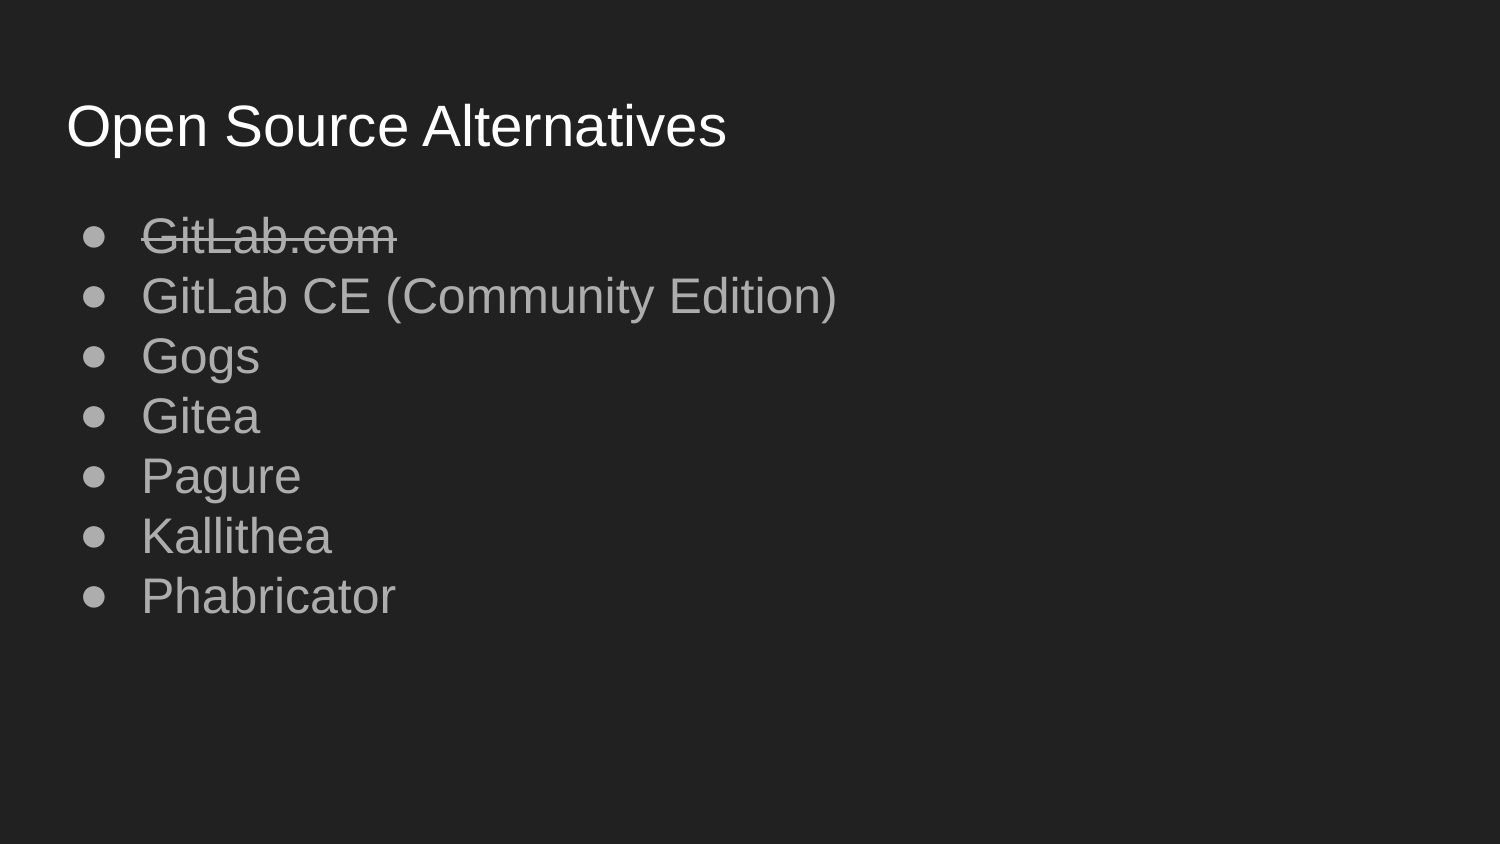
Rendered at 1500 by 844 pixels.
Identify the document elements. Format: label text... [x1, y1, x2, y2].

title Open Source Alternatives [51, 72, 1449, 167]
list GitLab.com GitLab CE (Community Edition) Gogs Gitea Pagure Kallithea Phabricator [51, 189, 1449, 750]
